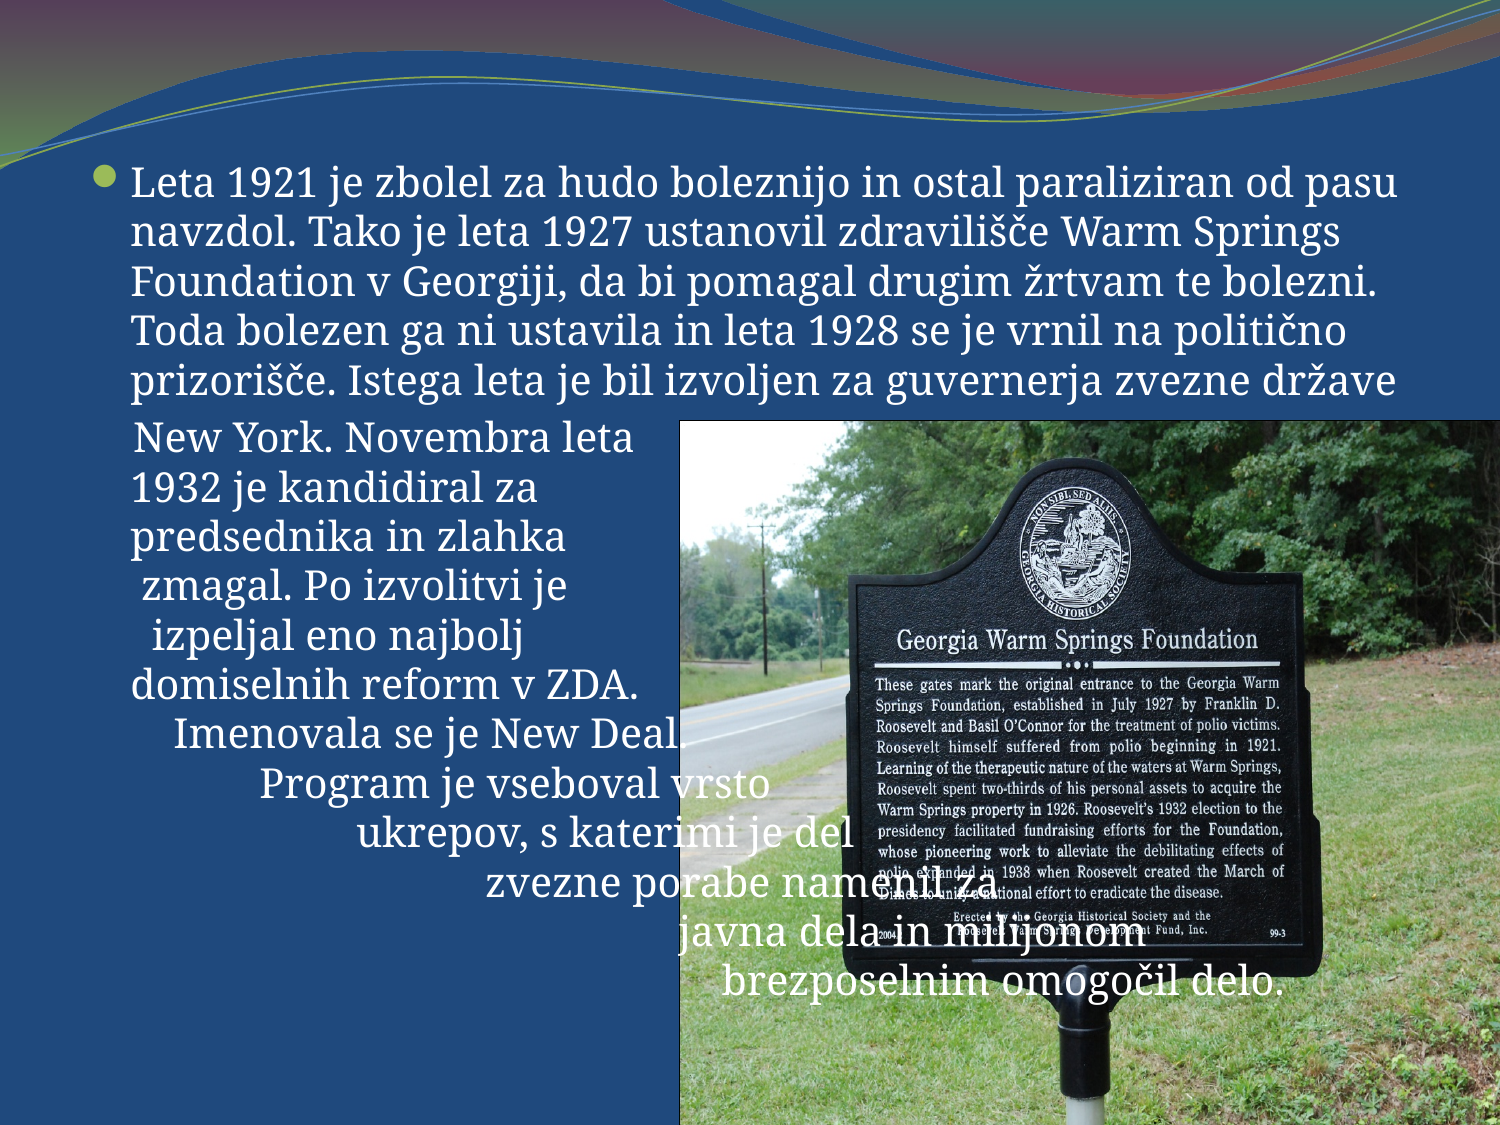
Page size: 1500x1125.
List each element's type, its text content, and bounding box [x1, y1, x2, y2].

list Leta 1921 je zbolel za hudo boleznijo in ostal paraliziran od pasu navzdol. Tako je leta 1927 ustanovil zdravilišče Warm Springs Foundation v Georgiji, da bi pomagal drugim žrtvam te bolezni. Toda bolezen ga ni ustavila in leta 1928 se je vrnil na politično prizorišče. Istega leta je bil izvoljen za guvernerja zvezne države New York. Novembra leta 1932 je kandidiral za predsednika in zlahka zmagal. Po izvolitvi je izpeljal eno najbolj domiselnih reform v ZDA. Imenovala se je New Deal. Program je vseboval vrsto ukrepov, s katerimi je del zvezne porabe namenil za javna dela in milijonom brezposelnim omogočil delo. [75, 148, 1425, 1038]
picture [679, 420, 1500, 1125]
